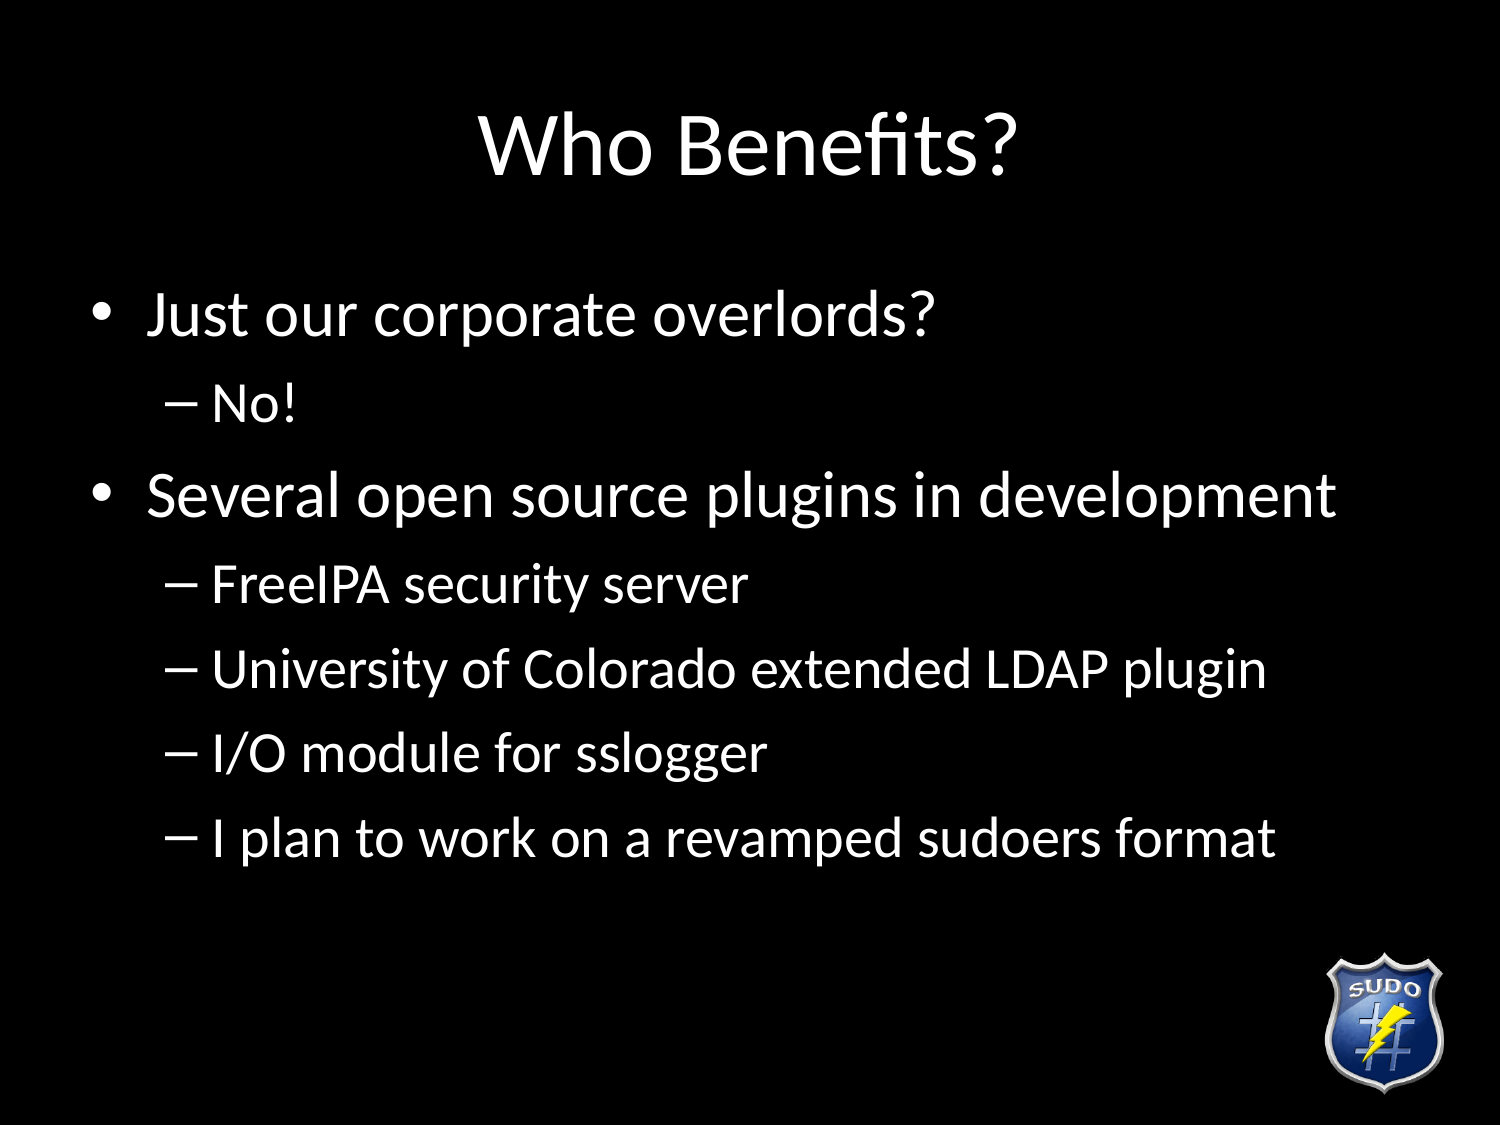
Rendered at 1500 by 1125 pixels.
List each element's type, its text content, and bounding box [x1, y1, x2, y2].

list Just our corporate overlords? No! Several open source plugins in development FreeIPA security server University of Colorado extended LDAP plugin I/O module for sslogger I plan to work on a revamped sudoers format [75, 262, 1426, 1005]
picture [1315, 949, 1453, 1103]
title Who Benefits? [75, 45, 1426, 233]
